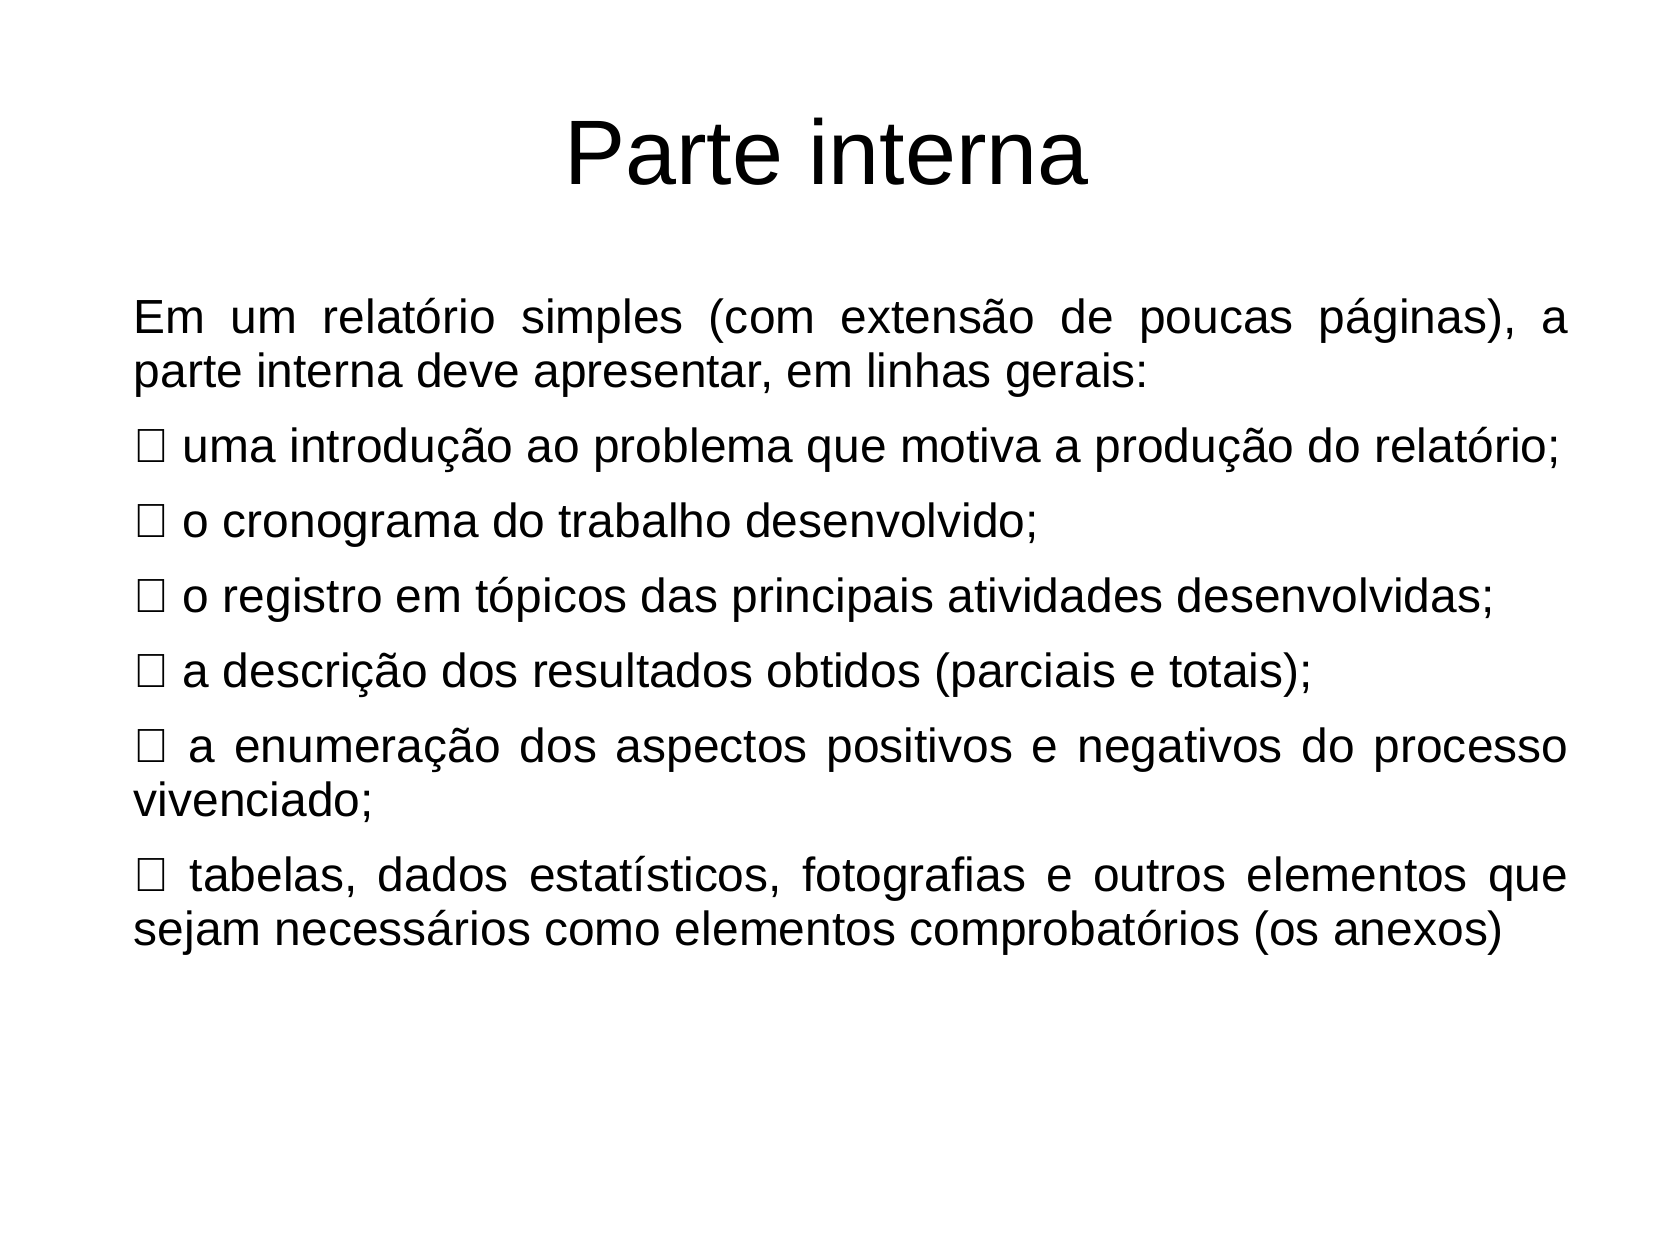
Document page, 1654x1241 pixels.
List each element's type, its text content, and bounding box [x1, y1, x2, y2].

title Parte interna [82, 49, 1571, 257]
list Em um relatório simples (com extensão de poucas páginas), a parte interna deve apresentar, em linhas gerais:  uma introdução ao problema que motiva a produção do relatório;  o cronograma do trabalho desenvolvido;  o registro em tópicos das principais atividades desenvolvidas;  a descrição dos resultados obtidos (parciais e totais);  a enumeração dos aspectos positivos e negativos do processo vivenciado;  tabelas, dados estatísticos, fotografias e outros elementos que sejam necessários como elementos comprobatórios (os anexos) [82, 290, 1571, 1010]
